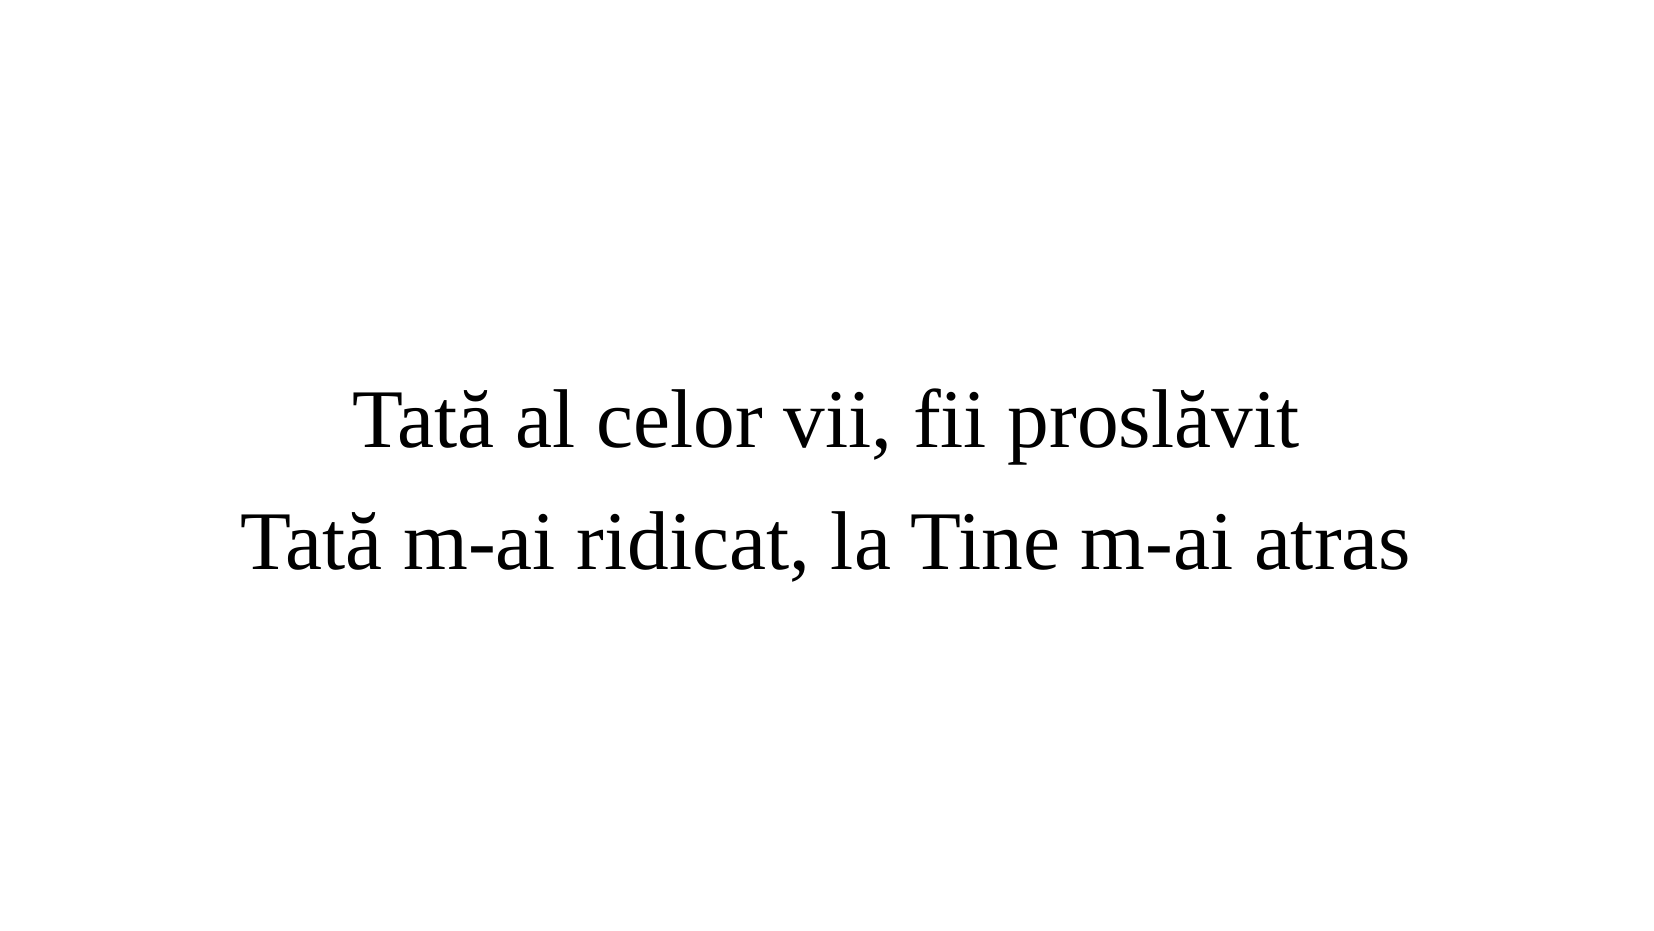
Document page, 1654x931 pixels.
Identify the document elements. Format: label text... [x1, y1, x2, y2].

subtitle Tată al celor vii, fii proslăvit Tată m-ai ridicat, la Tine m-ai atras [165, 362, 1489, 588]
